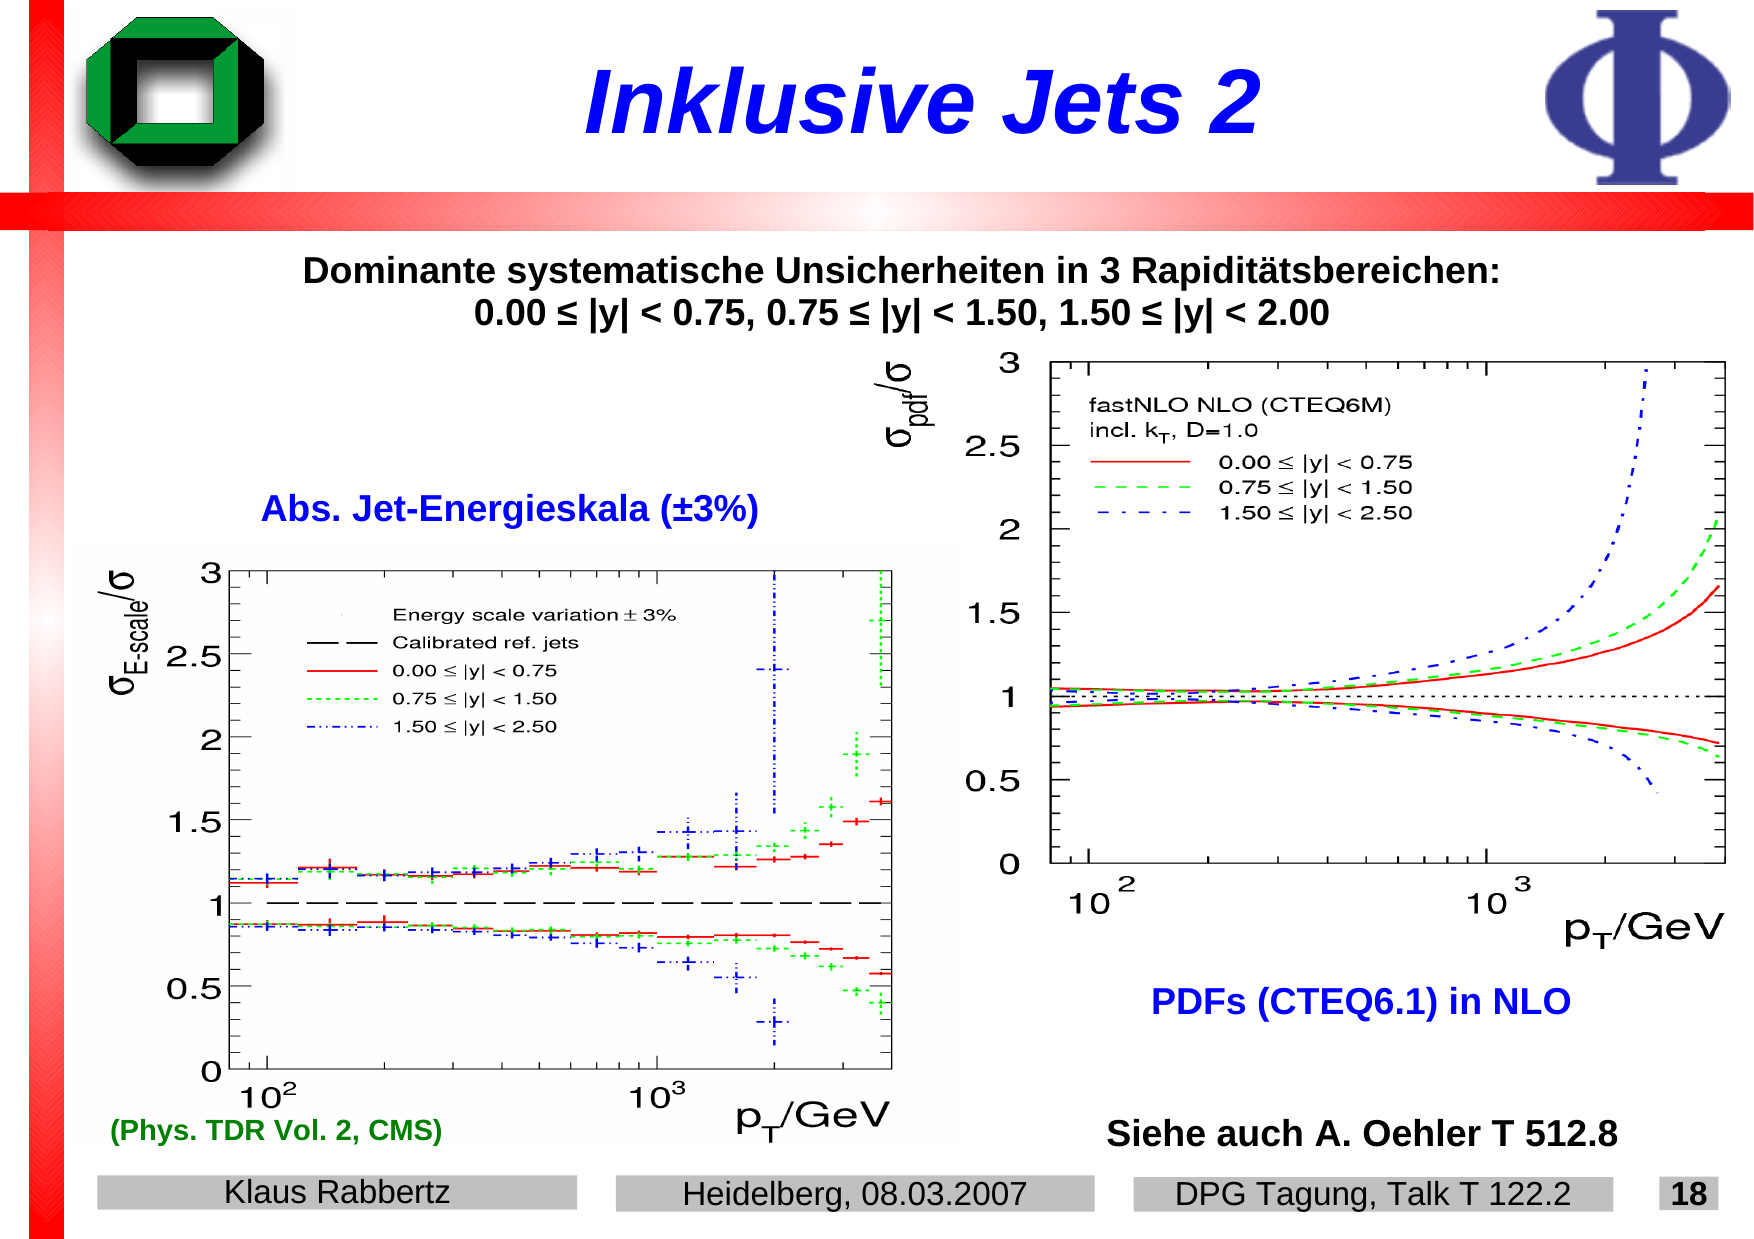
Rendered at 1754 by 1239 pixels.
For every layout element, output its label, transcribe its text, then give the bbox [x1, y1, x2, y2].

text_box Siehe auch A. Oehler T 512.8 [1094, 1100, 1641, 1167]
text_box PDFs (CTEQ6.1) in NLO [1139, 969, 1585, 1035]
picture [1545, 10, 1731, 185]
picture [68, 340, 1754, 1148]
text_box (Phys. TDR Vol. 2, CMS) [98, 1102, 456, 1159]
picture [64, 9, 299, 192]
text_box Abs. Jet-Energieskala (±3%) [248, 475, 782, 542]
text_box Dominante systematische Unsicherheiten in 3 Rapiditätsbereichen: 0.00 ≤ |y| < 0.75, 0.75 ≤ |y| < 1.50, 1.50 ≤ |y| < 2.00 [290, 237, 1515, 346]
text_box [526, 639, 531, 719]
title Inklusive Jets 2 [282, 21, 1566, 183]
